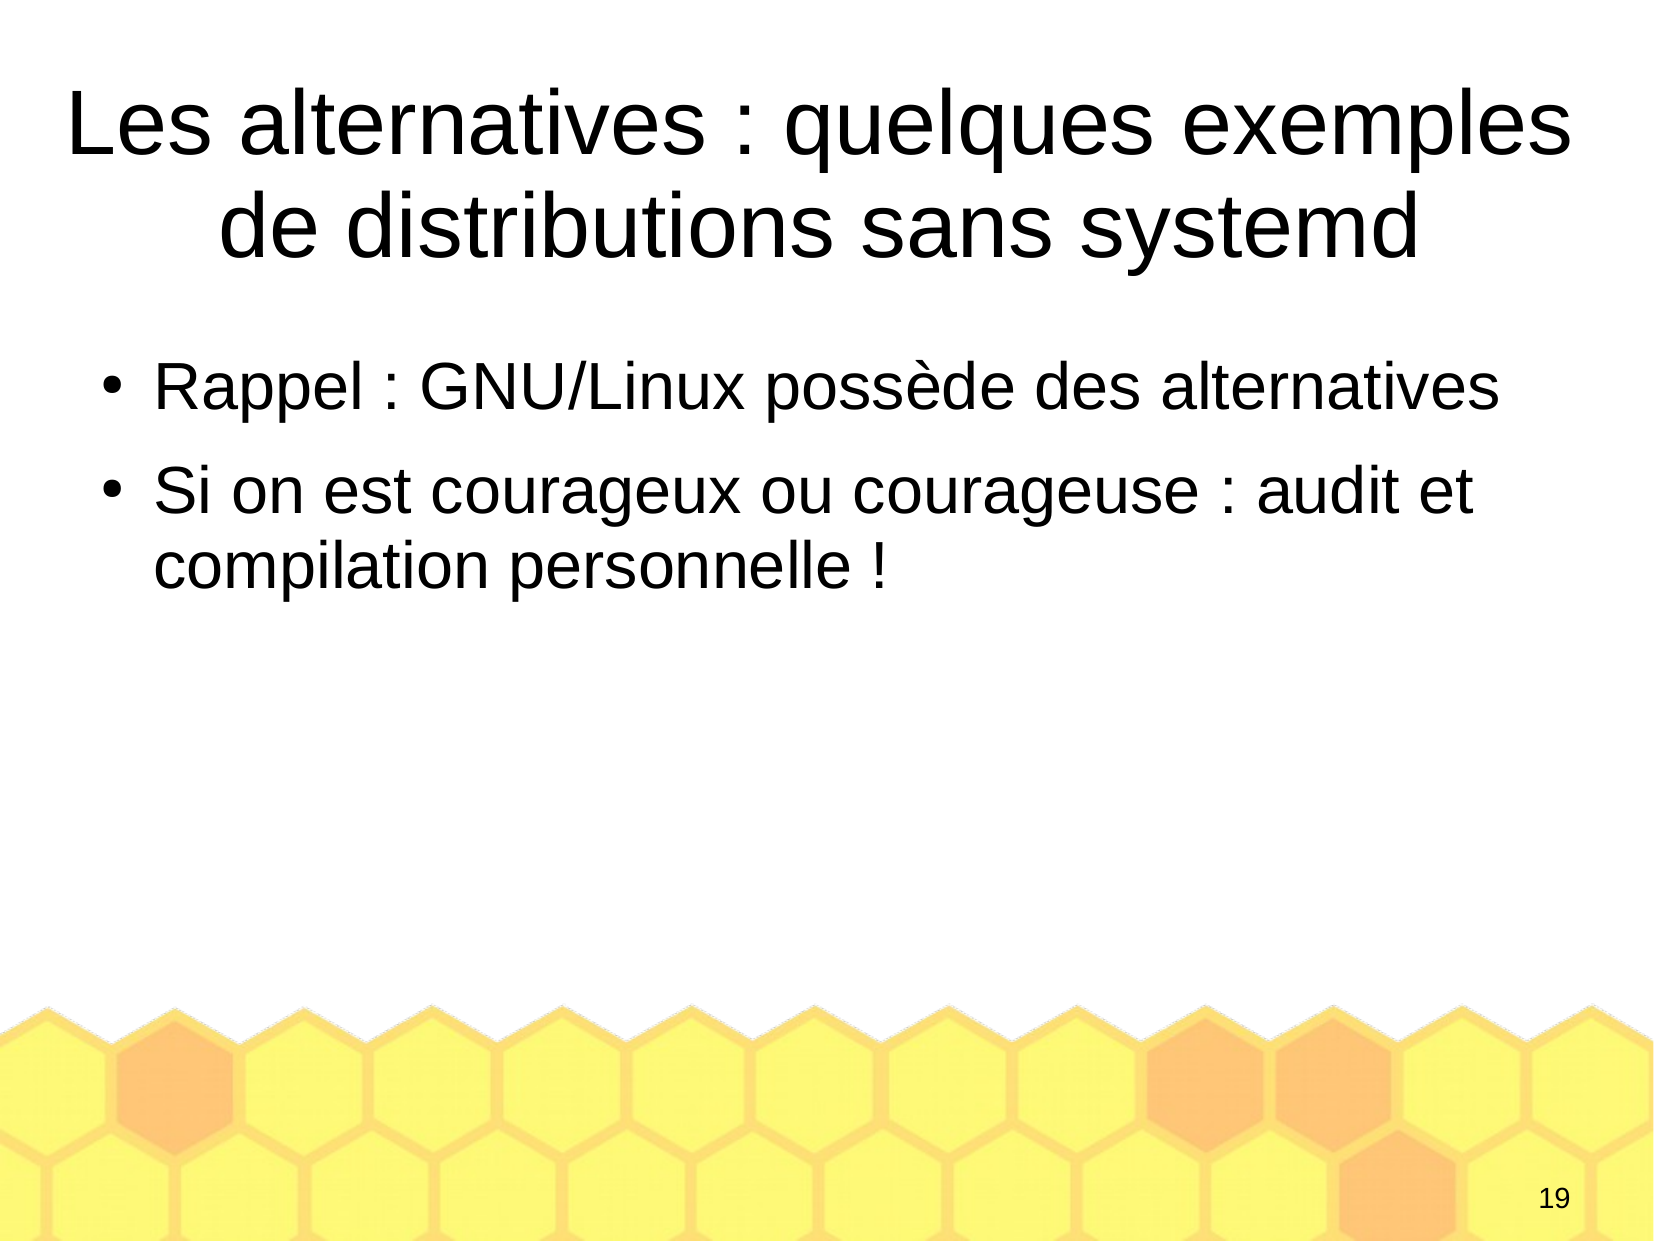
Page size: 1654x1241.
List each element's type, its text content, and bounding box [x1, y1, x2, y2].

picture [0, 1001, 1654, 1241]
list Rappel : GNU/Linux possède des alternatives Si on est courageux ou courageuse : audit et compilation personnelle ! [82, 349, 1571, 1069]
title Les alternatives : quelques exemples de distributions sans systemd [35, 11, 1607, 337]
